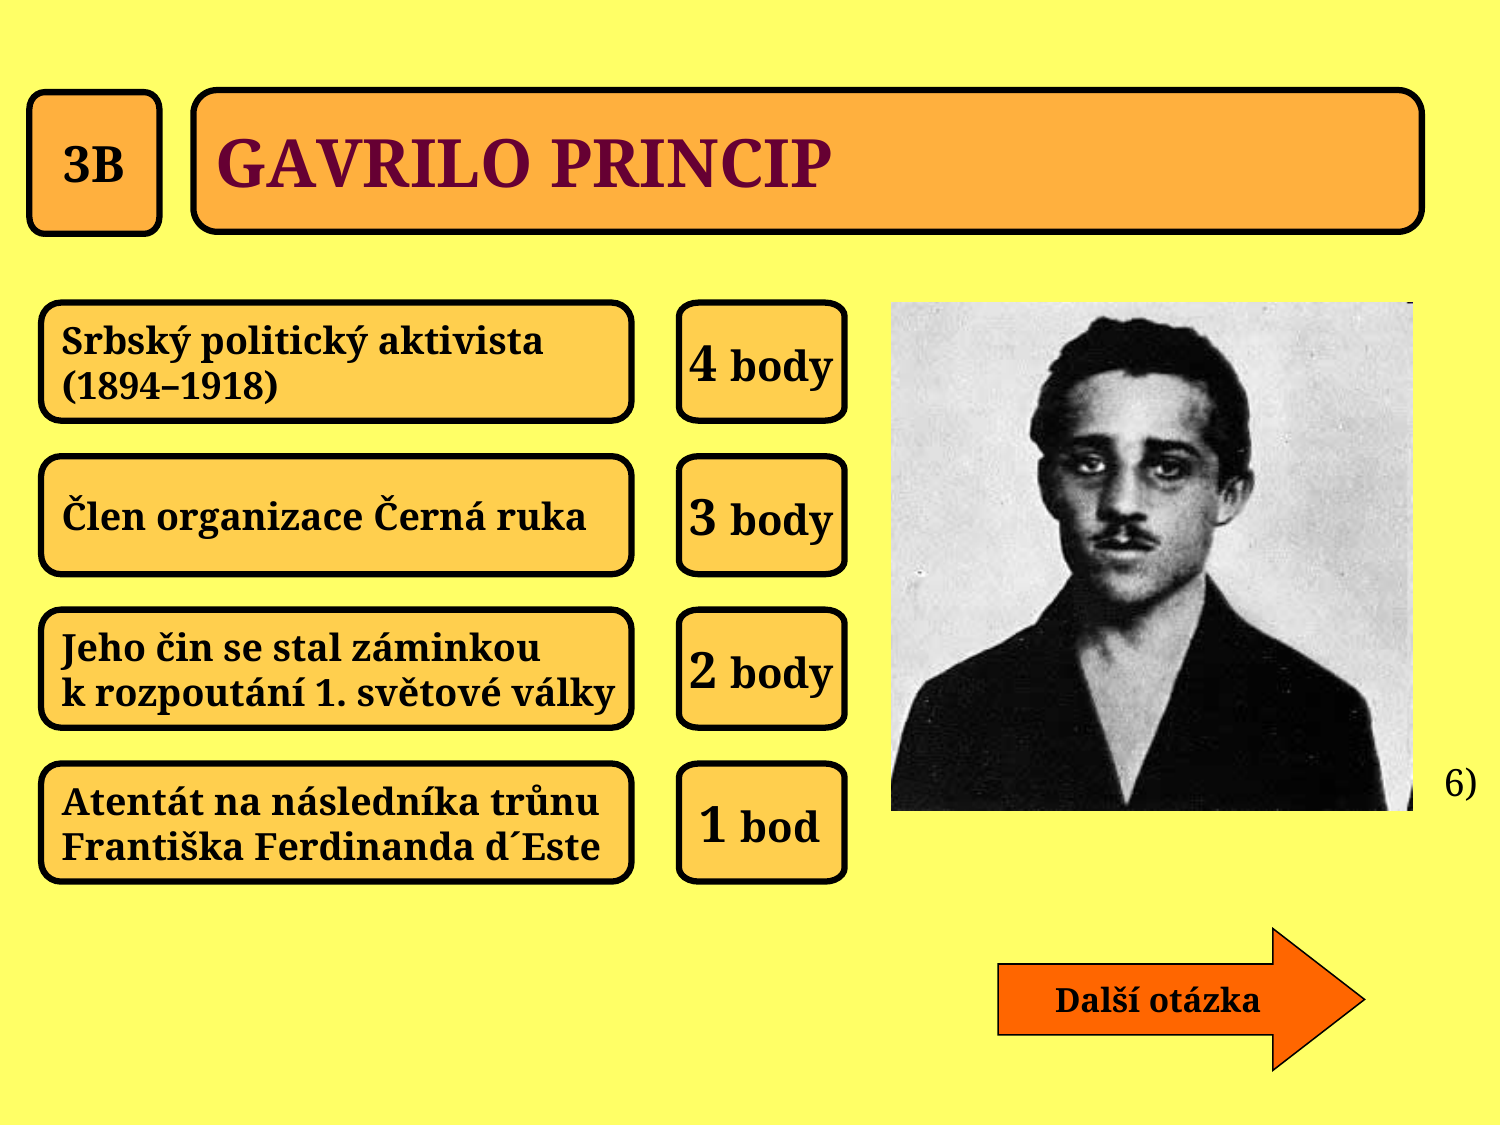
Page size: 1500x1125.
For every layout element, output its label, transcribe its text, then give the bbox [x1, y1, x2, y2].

text_box 4 body [38, 607, 634, 730]
text_box 1 bod [678, 763, 845, 882]
text_box 2 body [678, 609, 845, 728]
text_box Další otázka [998, 928, 1365, 1071]
text_box Jeho čin se stal záminkou k rozpoutání 1. světové války [41, 609, 632, 728]
text_box 6) [1429, 751, 1500, 812]
text_box 4 body [191, 87, 1425, 234]
text_box Atentát na následníka trůnu Františka Ferdinanda d´Este [41, 763, 632, 882]
text_box GAVRILO PRINCIP [193, 90, 1422, 232]
text_box Člen organizace Černá ruka [41, 456, 632, 575]
text_box 4 body [27, 89, 162, 236]
picture [891, 302, 1413, 811]
text_box 3 body [678, 456, 845, 575]
text_box 4 body [38, 300, 634, 423]
text_box 4 body [38, 761, 634, 884]
text_box 3B [29, 92, 160, 234]
text_box Srbský politický aktivista (1894−1918) [41, 302, 632, 421]
text_box 4 body [38, 454, 634, 577]
text_box 4 body [678, 302, 845, 421]
